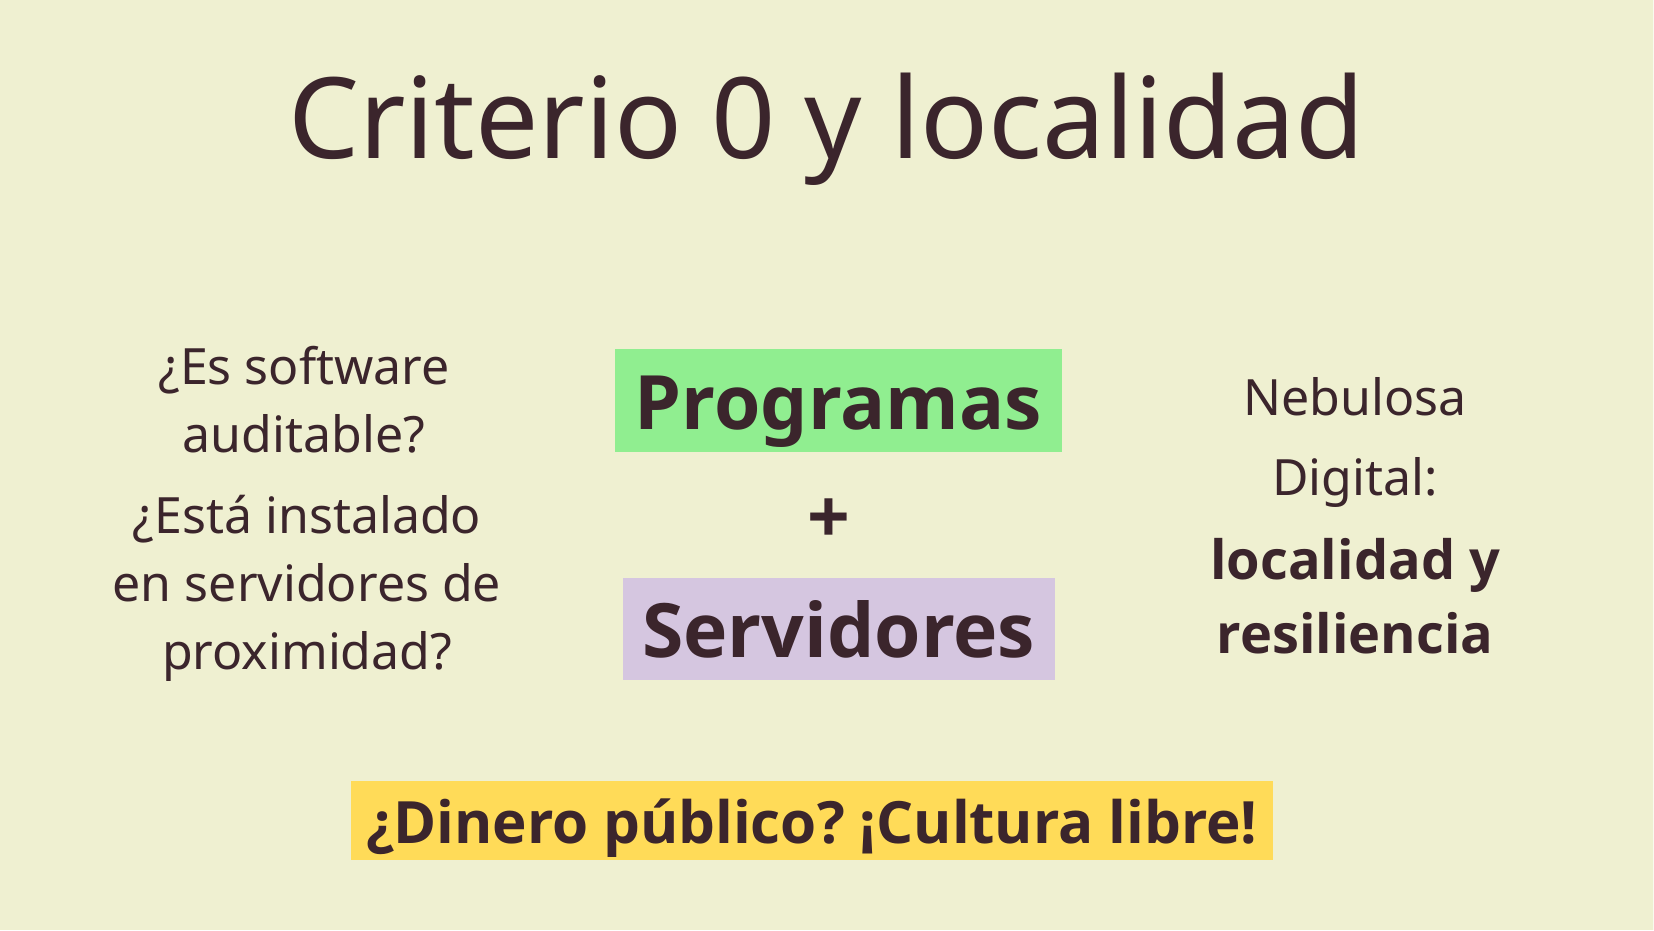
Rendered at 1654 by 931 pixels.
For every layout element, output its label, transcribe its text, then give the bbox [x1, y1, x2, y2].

text_box ¿Dinero público? ¡Cultura libre! [236, 773, 1388, 869]
text_box Nebulosa Digital: localidad y resiliencia [1133, 354, 1577, 611]
text_box ¿Está instalado en servidores de proximidad? [88, 472, 526, 645]
text_box ¿Es software auditable? [82, 323, 526, 443]
text_box Programas + Servidores [561, 341, 1117, 617]
title Criterio 0 y localidad [82, 37, 1571, 193]
